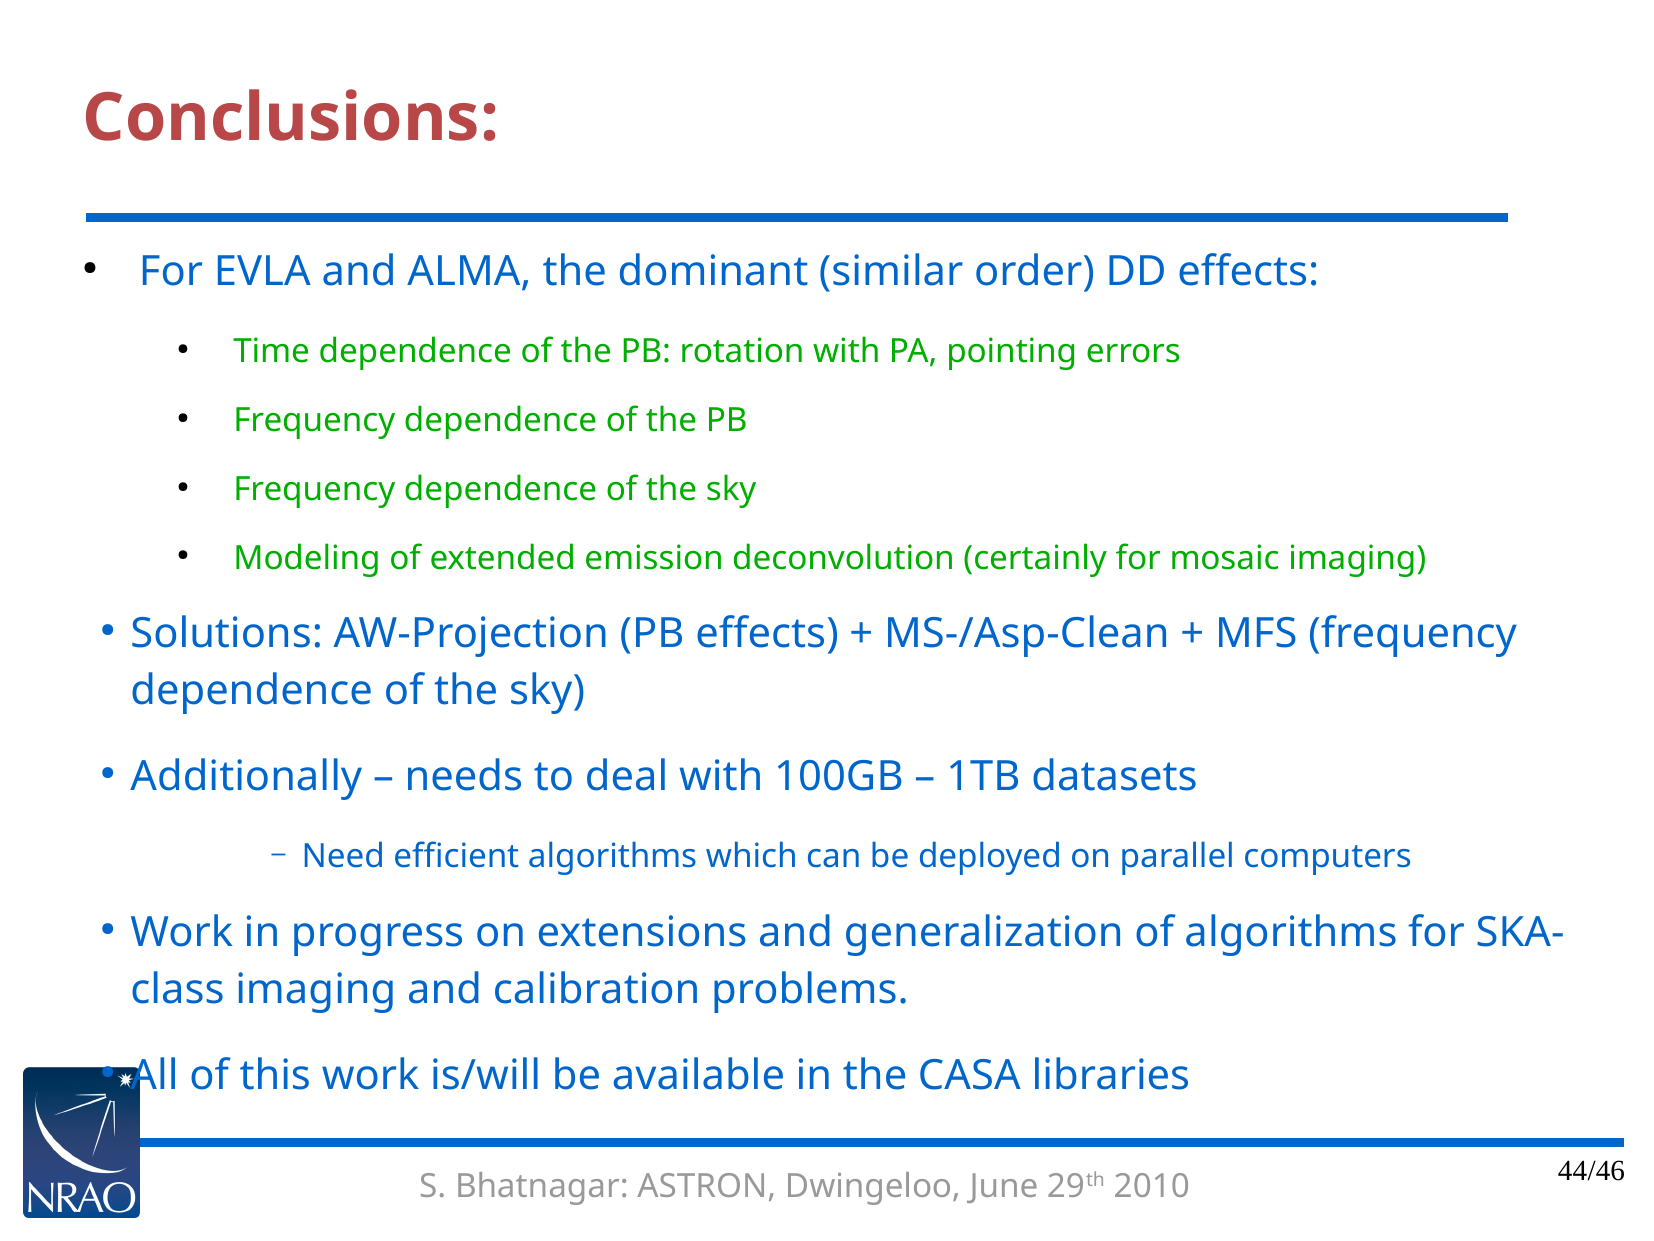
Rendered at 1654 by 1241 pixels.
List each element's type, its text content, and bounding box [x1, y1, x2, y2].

list For EVLA and ALMA, the dominant (similar order) DD effects: Time dependence of the PB: rotation with PA, pointing errors Frequency dependence of the PB Frequency dependence of the sky Modeling of extended emission deconvolution (certainly for mosaic imaging) Solutions: AW-Projection (PB effects) + MS-/Asp-Clean + MFS (frequency dependence of the sky) Additionally – needs to deal with 100GB – 1TB datasets Need efficient algorithms which can be deployed on parallel computers Work in progress on extensions and generalization of algorithms for SKA-class imaging and calibration problems. All of this work is/will be available in the CASA libraries [82, 240, 1571, 1109]
picture [23, 1067, 140, 1218]
title Conclusions: [82, 49, 1571, 180]
